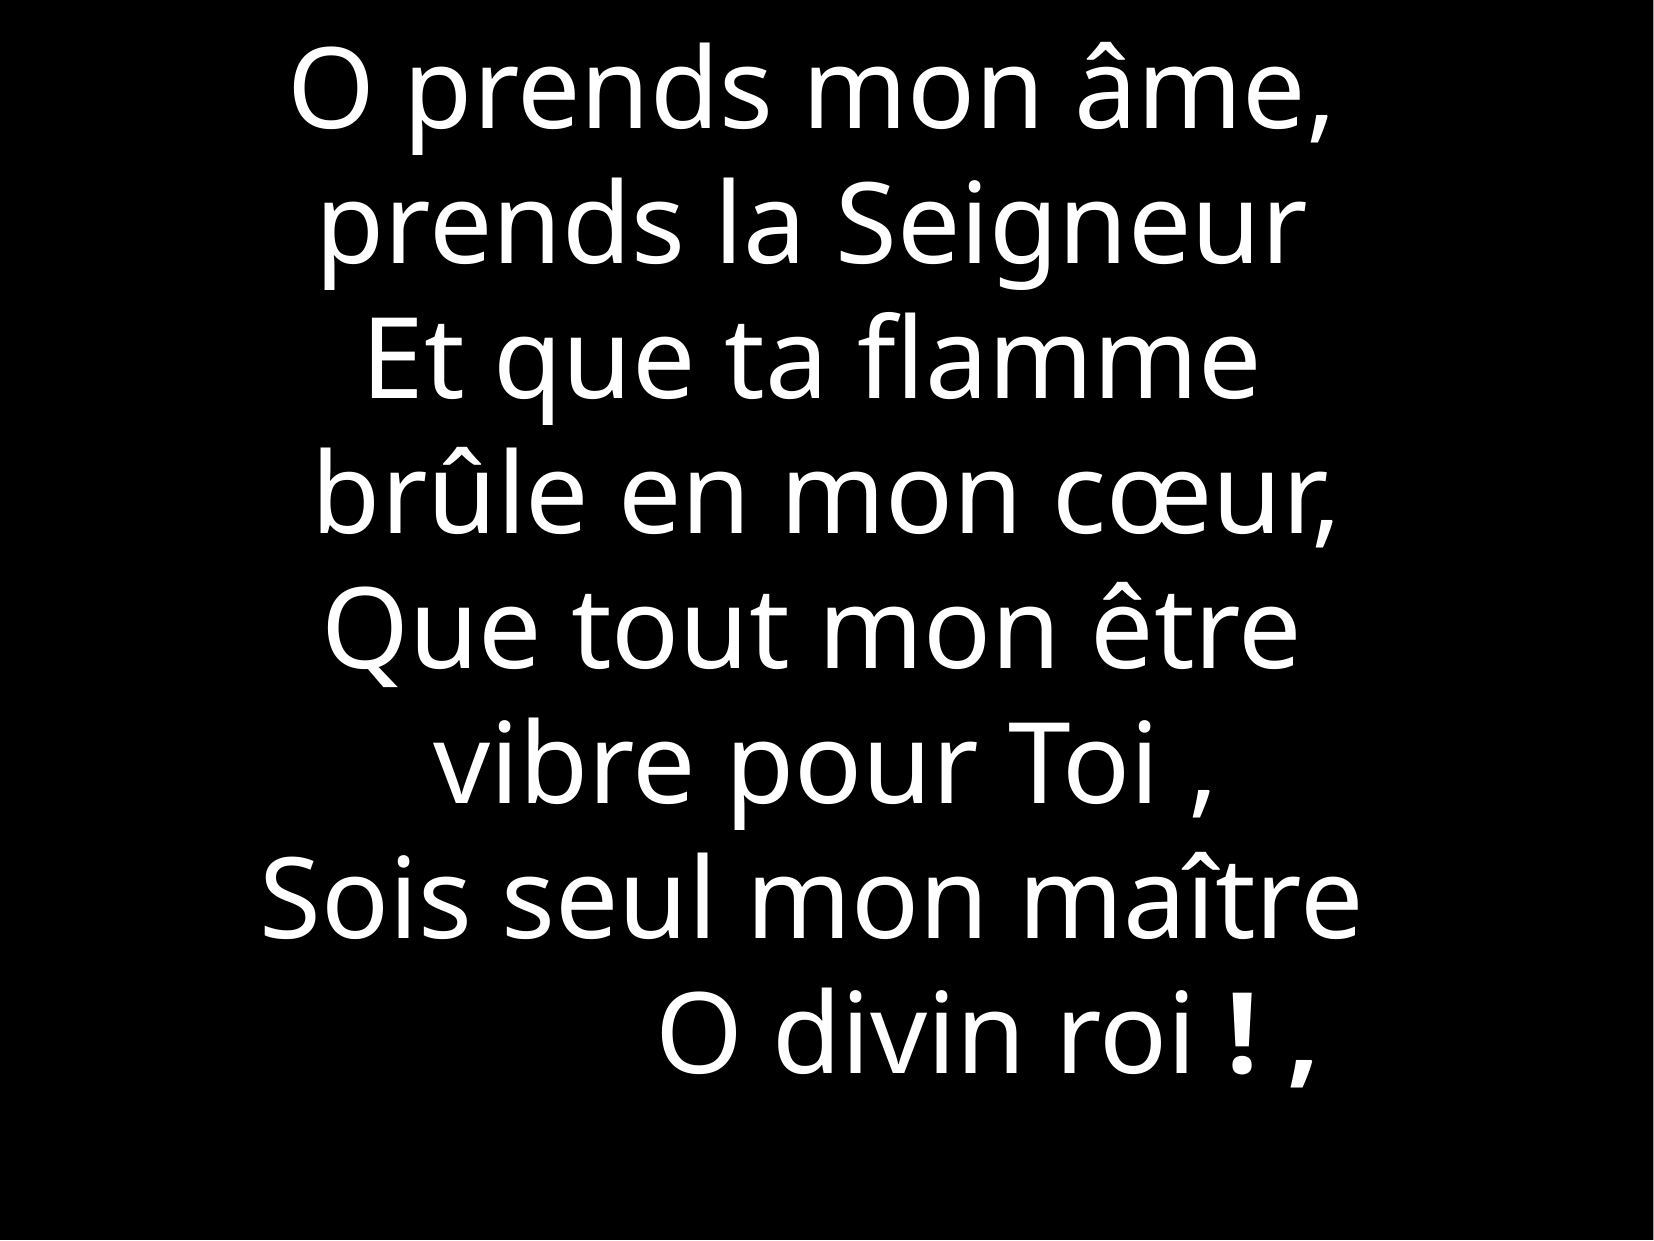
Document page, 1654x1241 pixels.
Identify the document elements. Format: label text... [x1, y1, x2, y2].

text_box O prends mon âme, prends la Seigneur Et que ta flamme brûle en mon cœur, Que tout mon être vibre pour Toi , Sois seul mon maître O divin roi ! , [0, 169, 1654, 748]
